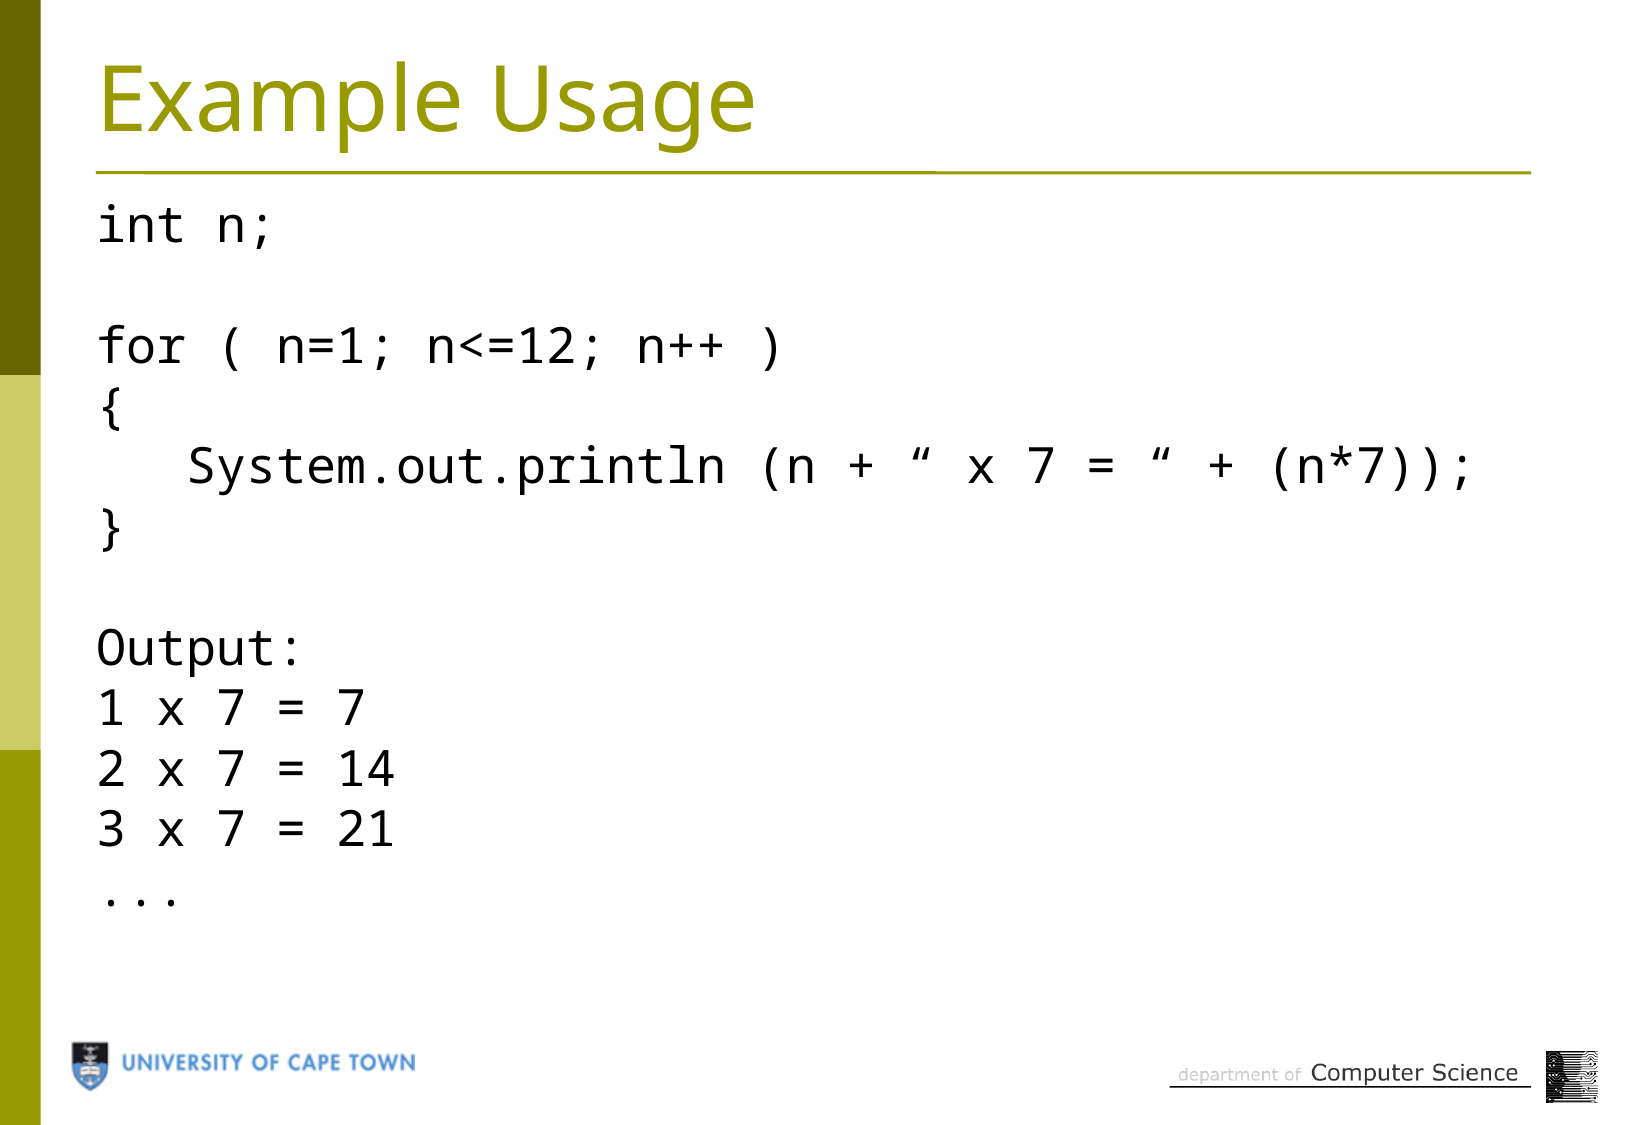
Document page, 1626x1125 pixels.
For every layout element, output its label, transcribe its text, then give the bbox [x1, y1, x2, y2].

picture [1169, 1043, 1532, 1091]
title Example Usage [81, 21, 1543, 180]
text_box int n; for ( n=1; n<=12; n++ ) { System.out.println (n + “ x 7 = “ + (n*7)); } Output: 1 x 7 = 7 2 x 7 = 14 3 x 7 = 21 ... [81, 196, 1543, 1021]
picture [61, 1024, 415, 1103]
picture [1546, 1051, 1598, 1103]
